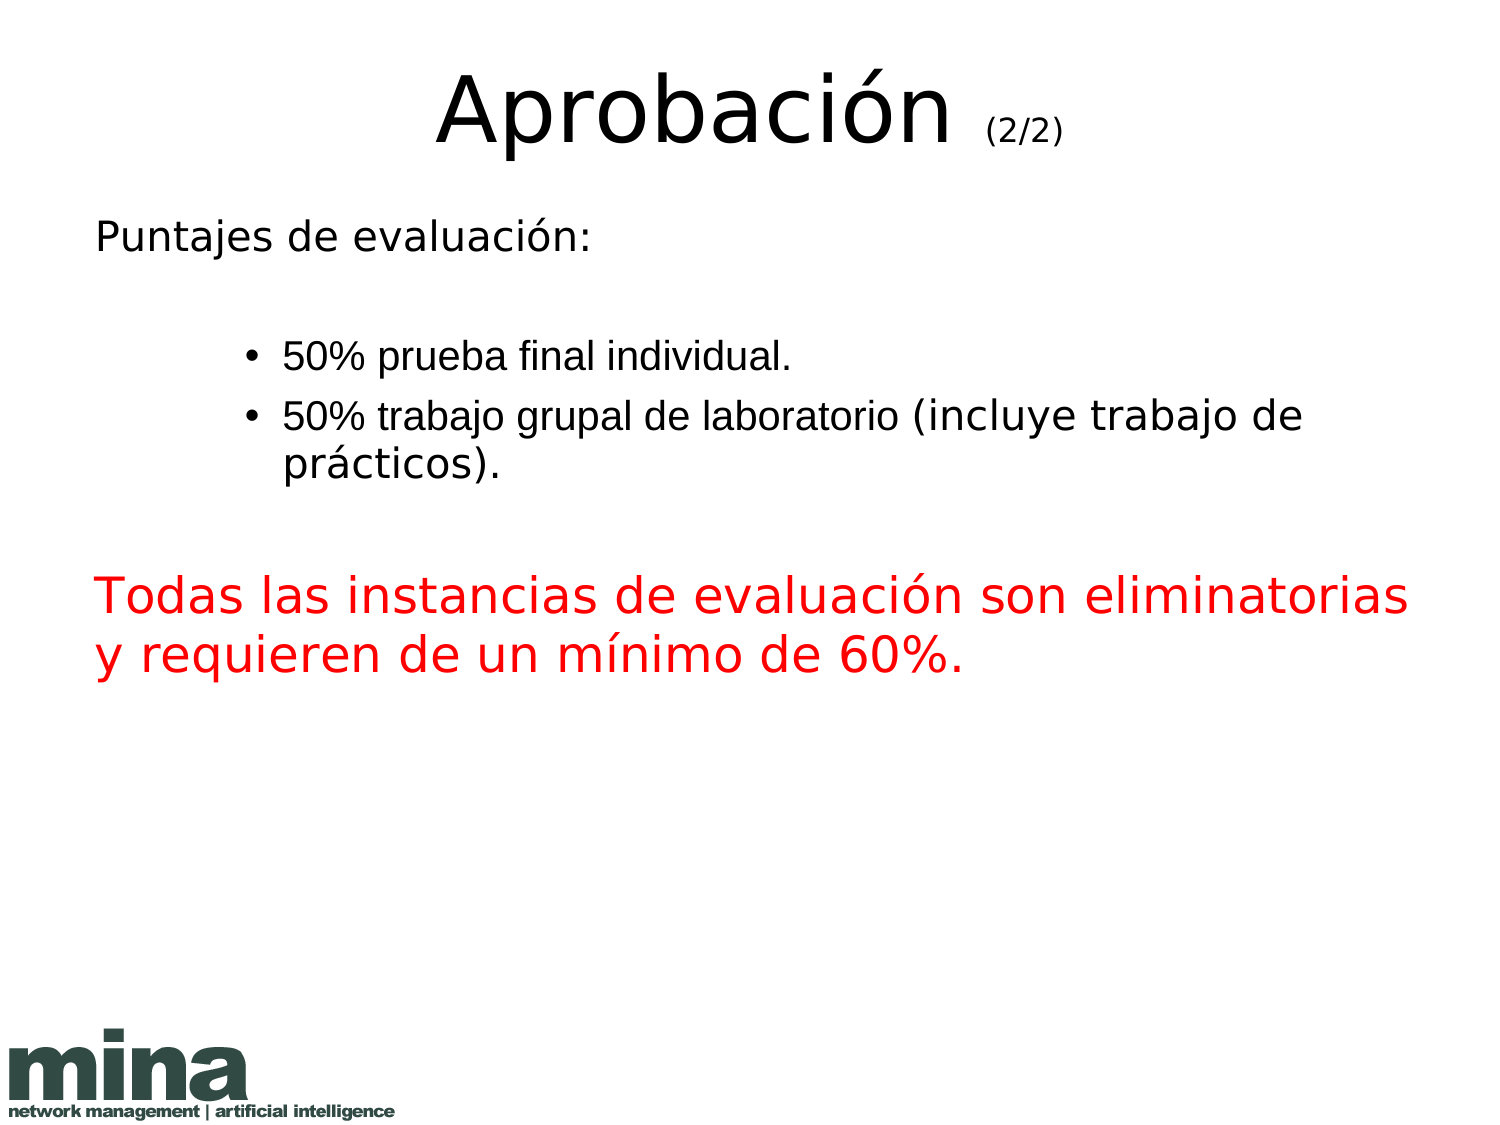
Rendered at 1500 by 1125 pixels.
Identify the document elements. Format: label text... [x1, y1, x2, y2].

title Aprobación (2/2) [112, 17, 1388, 205]
picture [0, 1022, 402, 1125]
list Puntajes de evaluación: 50% prueba final individual. 50% trabajo grupal de laboratorio (incluye trabajo de prácticos). Todas las instancias de evaluación son eliminatorias y requieren de un mínimo de 60%. [94, 212, 1426, 822]
